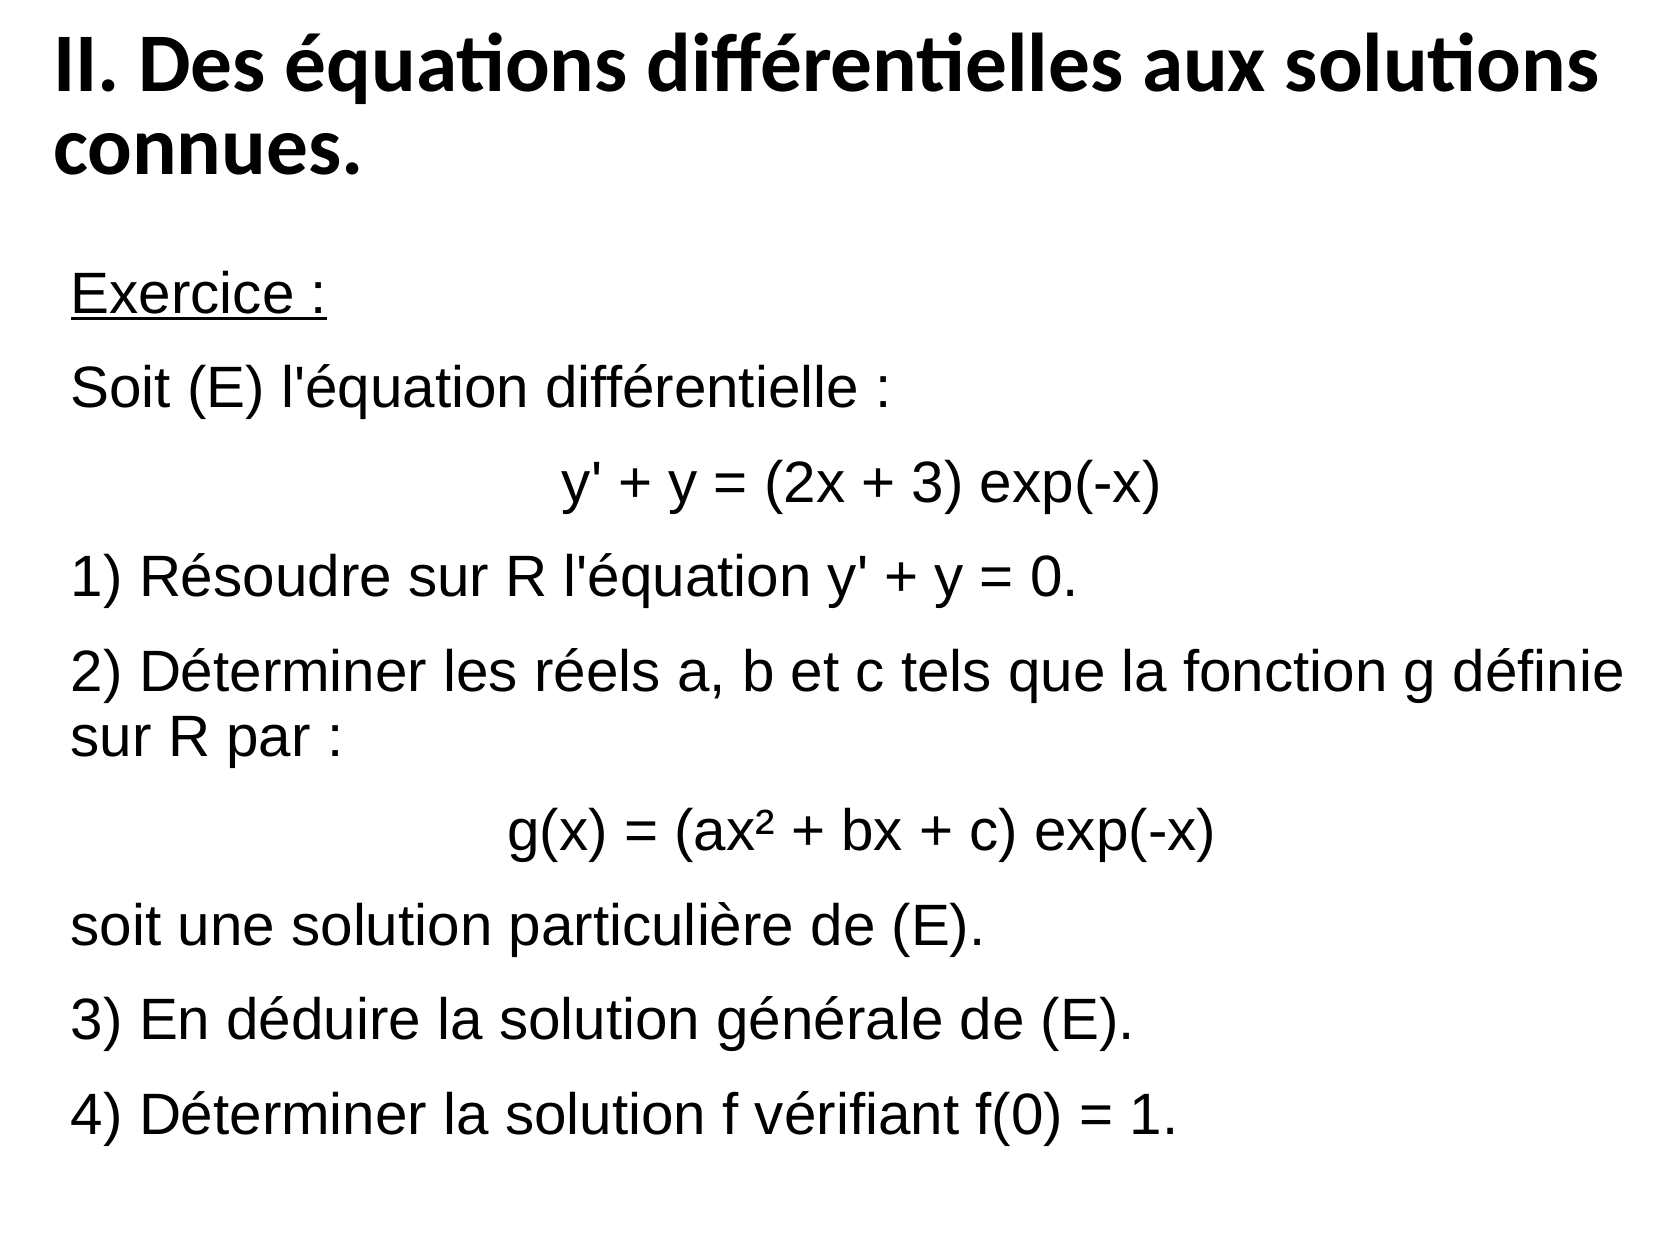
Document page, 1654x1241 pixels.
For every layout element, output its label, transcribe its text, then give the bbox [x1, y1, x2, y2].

title II. Des équations différentielles aux solutions connues. [53, 8, 1654, 216]
list Exercice : Soit (E) l'équation différentielle : y' + y = (2x + 3) exp(-x) 1) Résoudre sur R l'équation y' + y = 0. 2) Déterminer les réels a, b et c tels que la fonction g définie sur R par : g(x) = (ax² + bx + c) exp(-x) soit une solution particulière de (E). 3) En déduire la solution générale de (E). 4) Déterminer la solution f vérifiant f(0) = 1. [0, 260, 1654, 1145]
